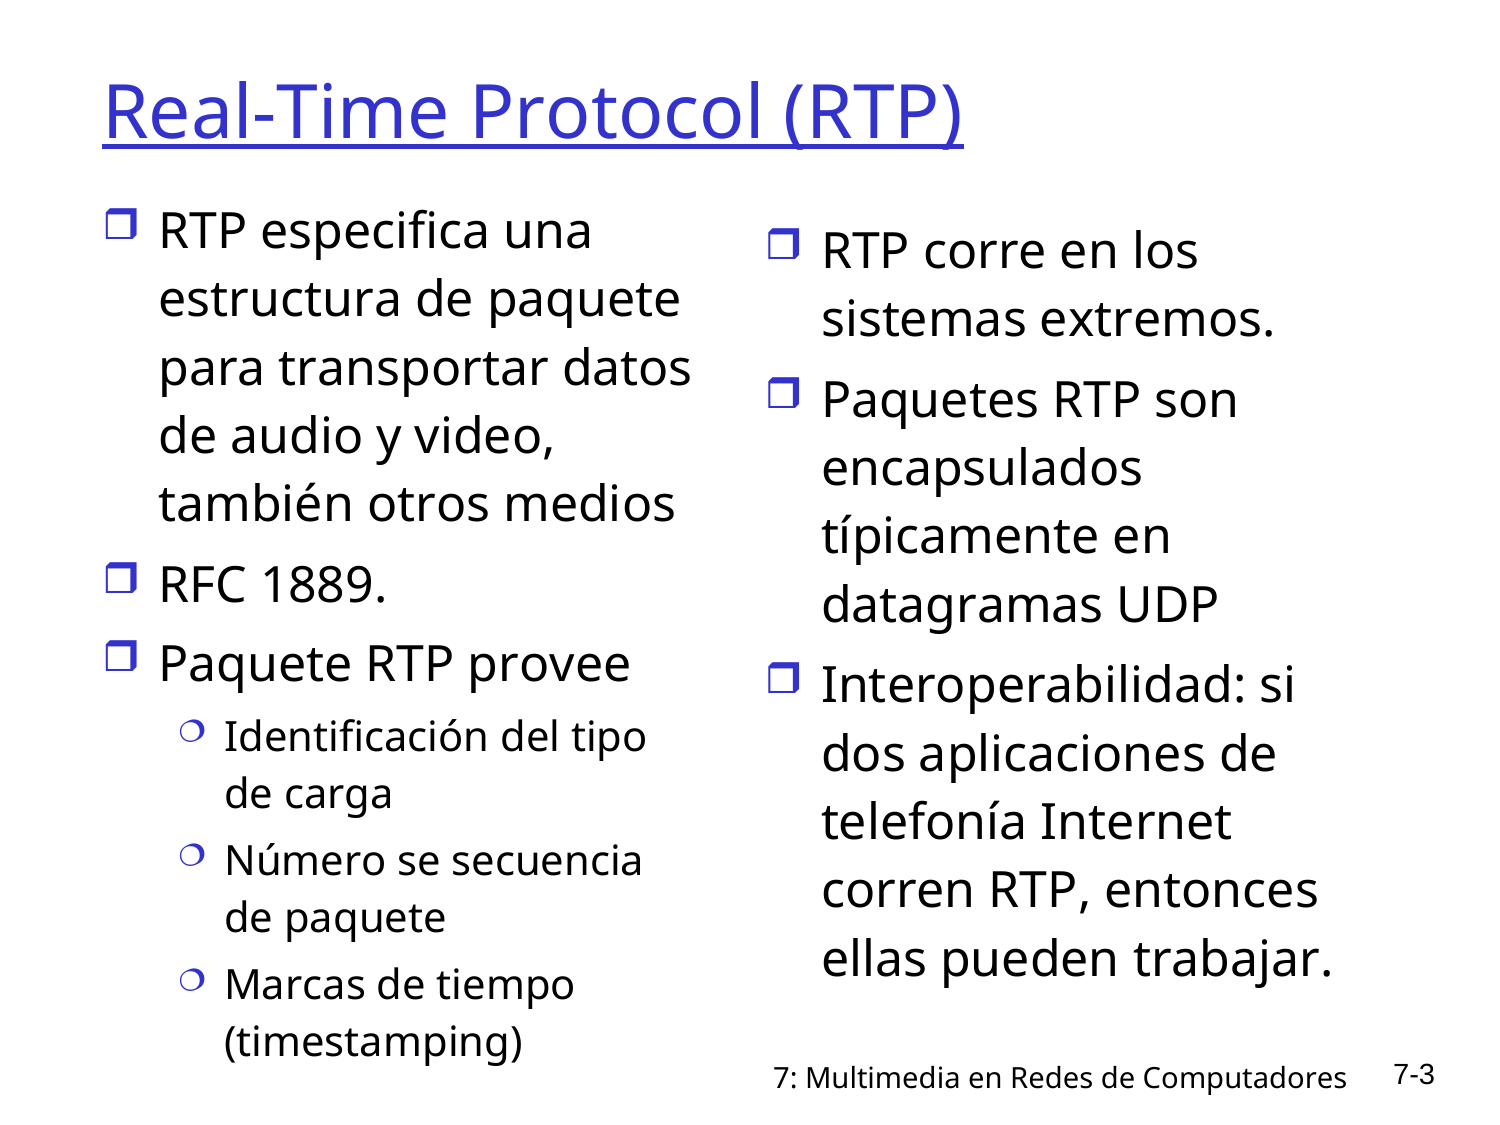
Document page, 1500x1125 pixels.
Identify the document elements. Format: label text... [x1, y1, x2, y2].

list RTP especifica una estructura de paquete para transportar datos de audio y video, también otros medios RFC 1889. Paquete RTP provee Identificación del tipo de carga Número se secuencia de paquete Marcas de tiempo (timestamping) [87, 187, 713, 1078]
list RTP corre en los sistemas extremos. Paquetes RTP son encapsulados típicamente en datagramas UDP Interoperabilidad: si dos aplicaciones de telefonía Internet corren RTP, entonces ellas pueden trabajar. [750, 207, 1376, 1013]
title Real-Time Protocol (RTP) [87, 37, 1363, 181]
